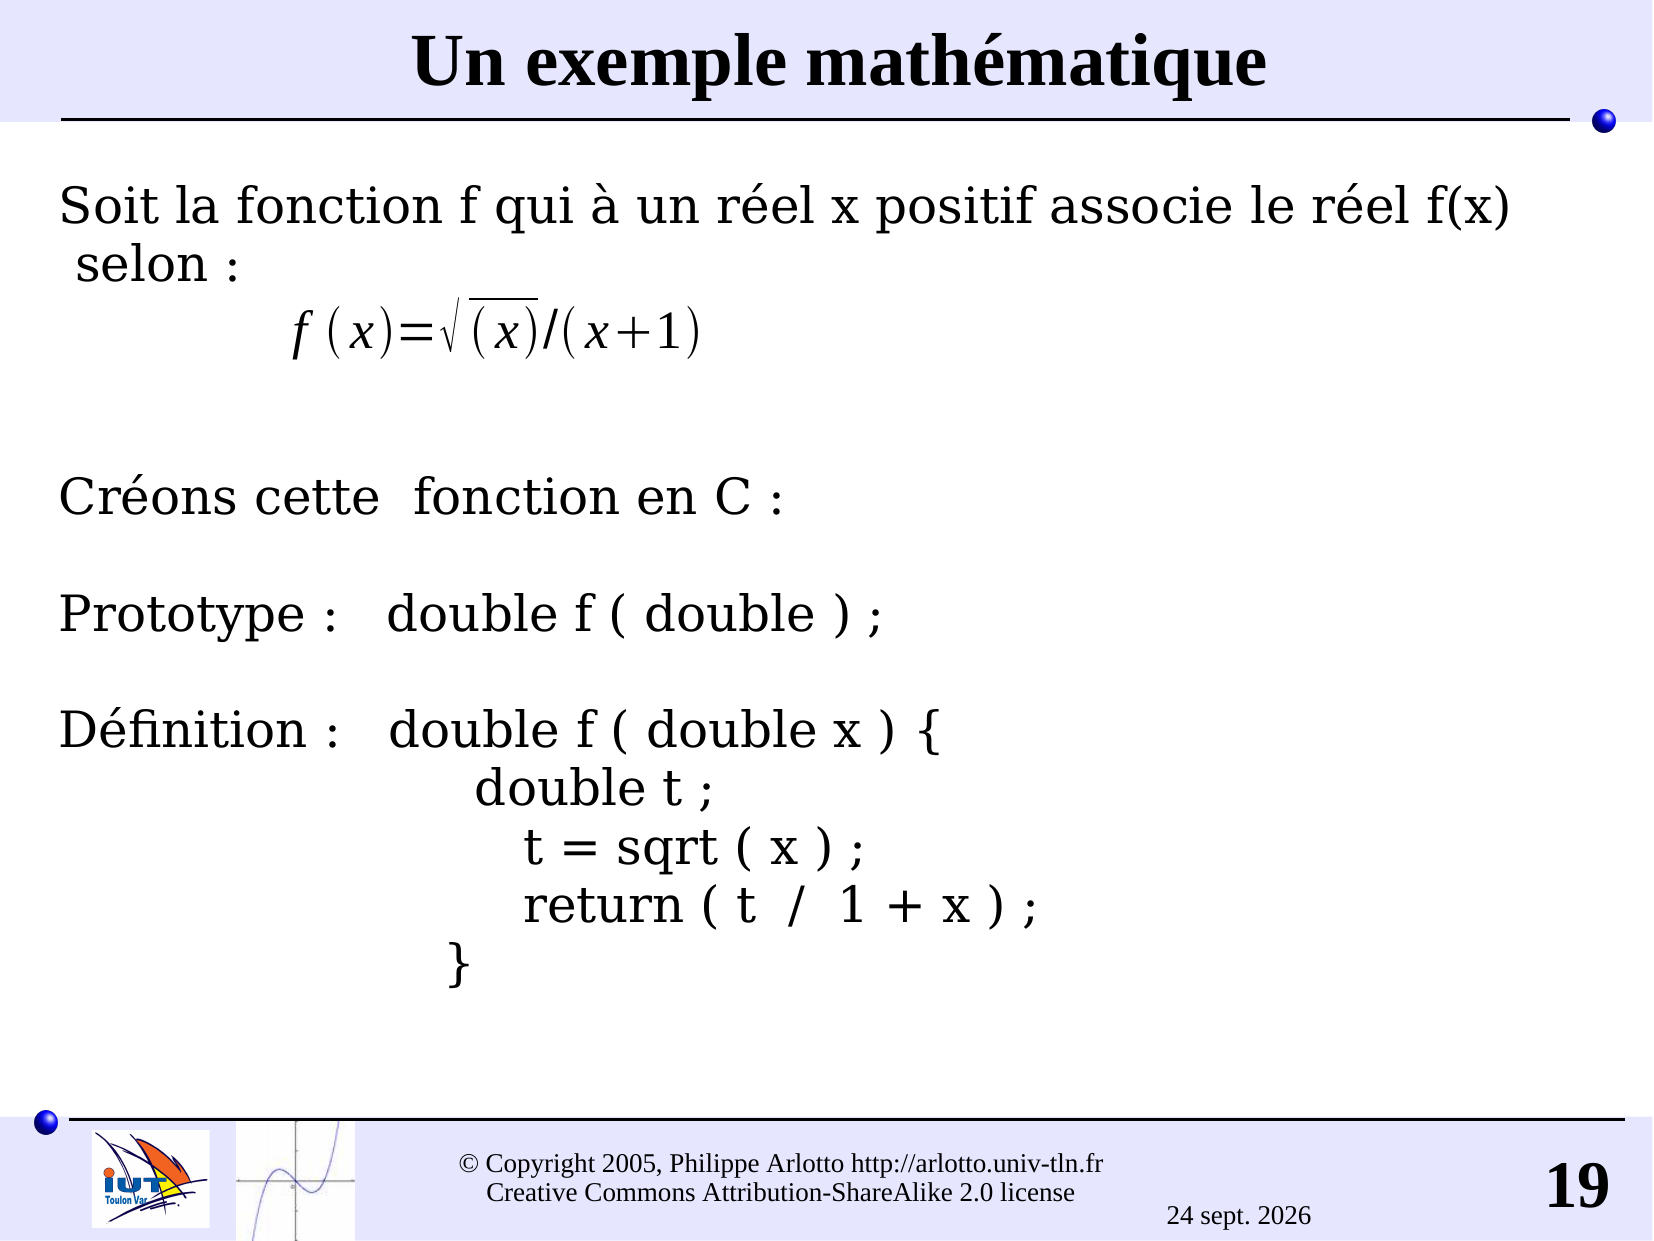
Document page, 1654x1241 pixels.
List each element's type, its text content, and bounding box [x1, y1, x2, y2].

picture [236, 1121, 355, 1241]
chart [275, 295, 709, 362]
title Un exemple mathématique [95, 14, 1585, 107]
text_box Soit la fonction f qui à un réel x positif associe le réel f(x) selon : Créons cette fonction en C : Prototype : double f ( double ) ; Définition : double f ( double x ) { double t ; t = sqrt ( x ) ; return ( t / 1 + x ) ; } [59, 177, 1514, 1051]
